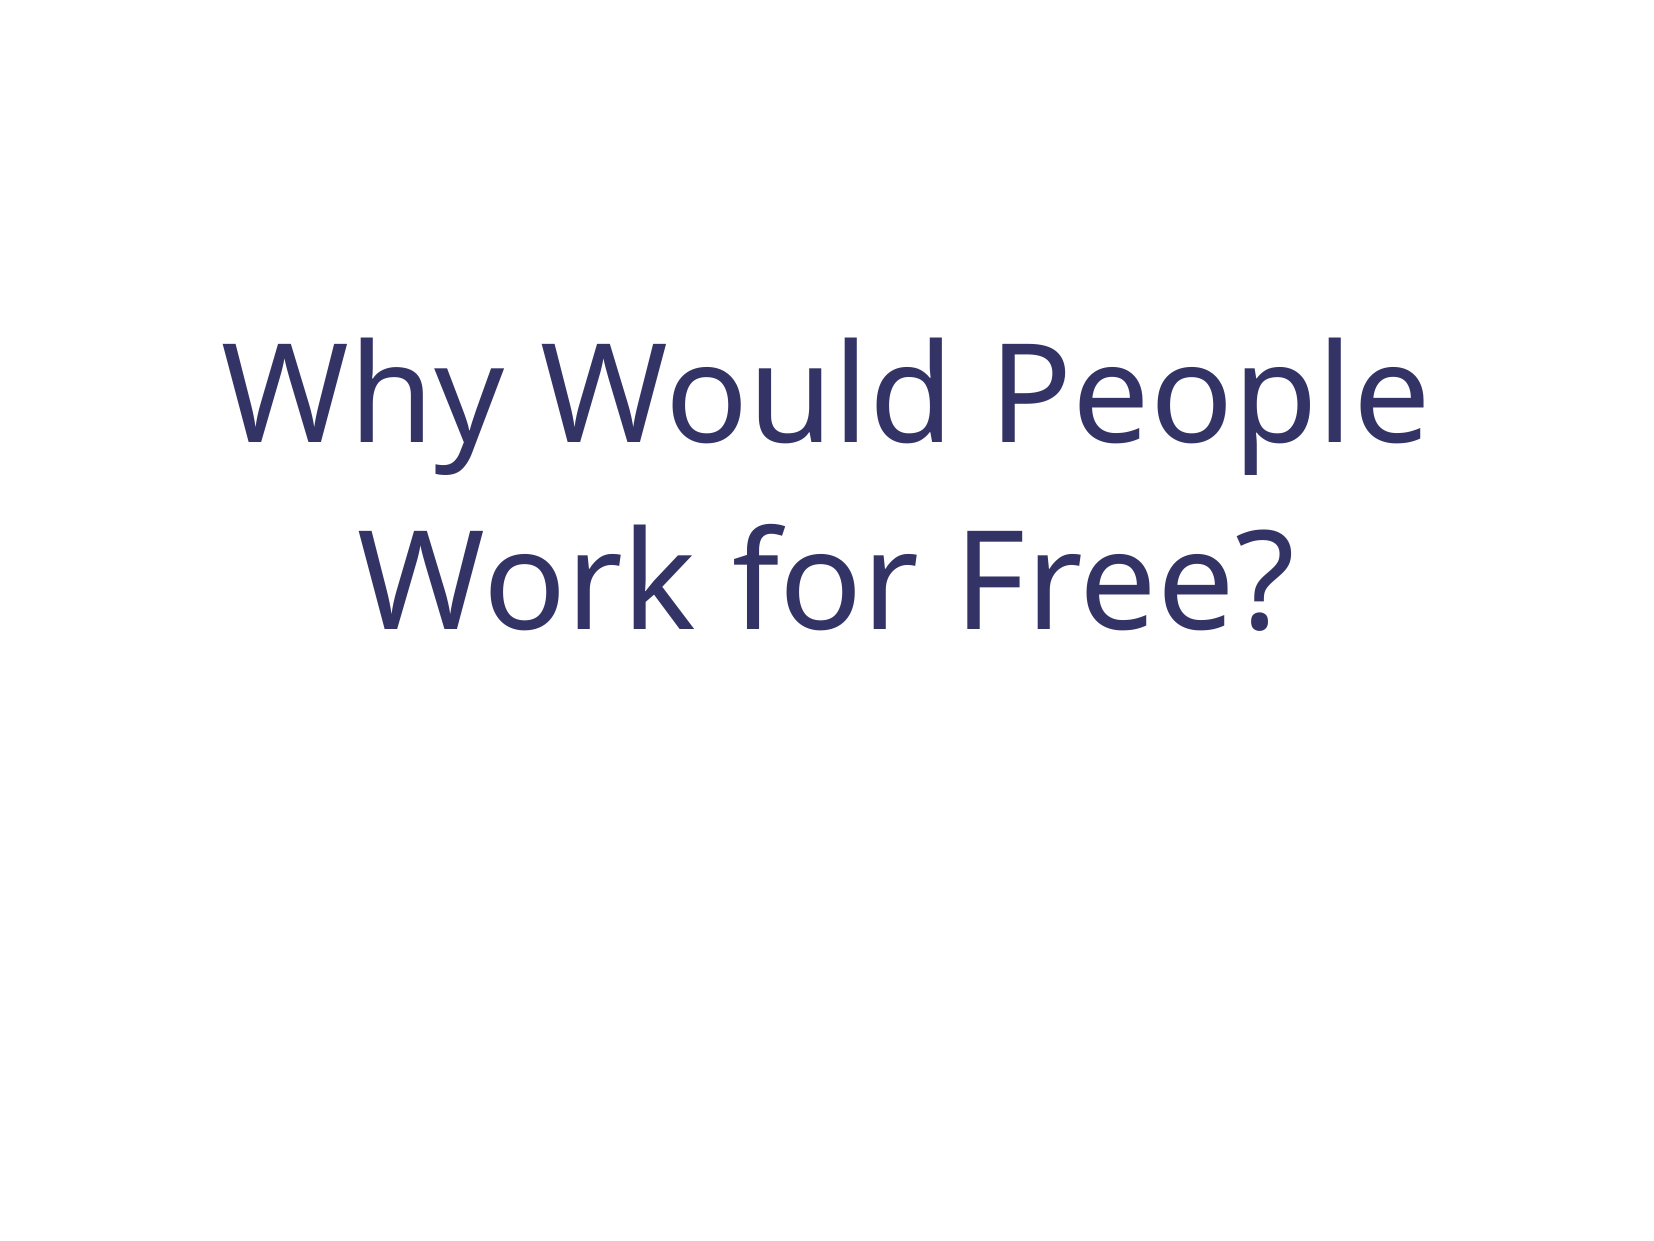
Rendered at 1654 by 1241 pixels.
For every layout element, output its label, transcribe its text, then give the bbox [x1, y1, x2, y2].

title Why Would People Work for Free? [82, 315, 1571, 650]
